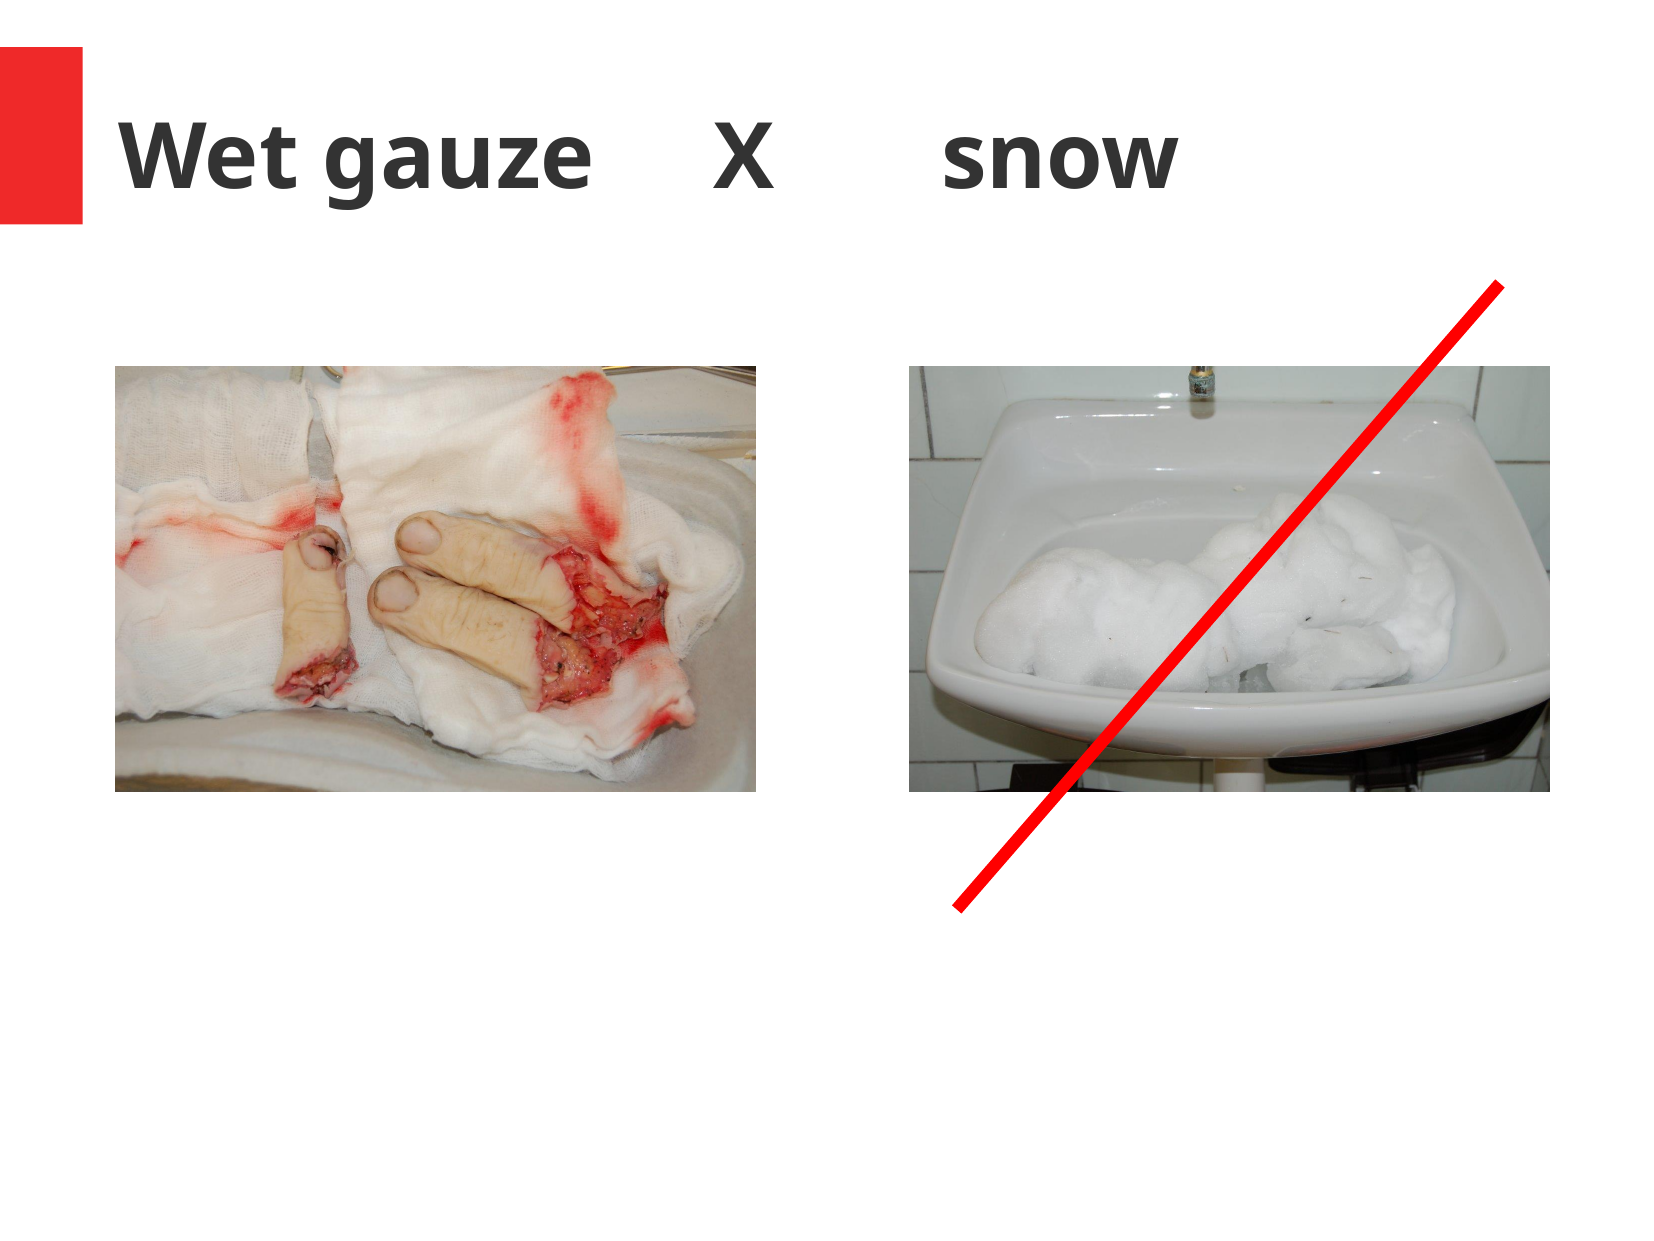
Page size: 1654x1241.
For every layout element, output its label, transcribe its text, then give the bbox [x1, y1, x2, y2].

picture [909, 366, 1419, 792]
picture [1068, 366, 1550, 792]
picture [115, 366, 756, 792]
title Wet gauze X snow [118, 49, 1571, 257]
